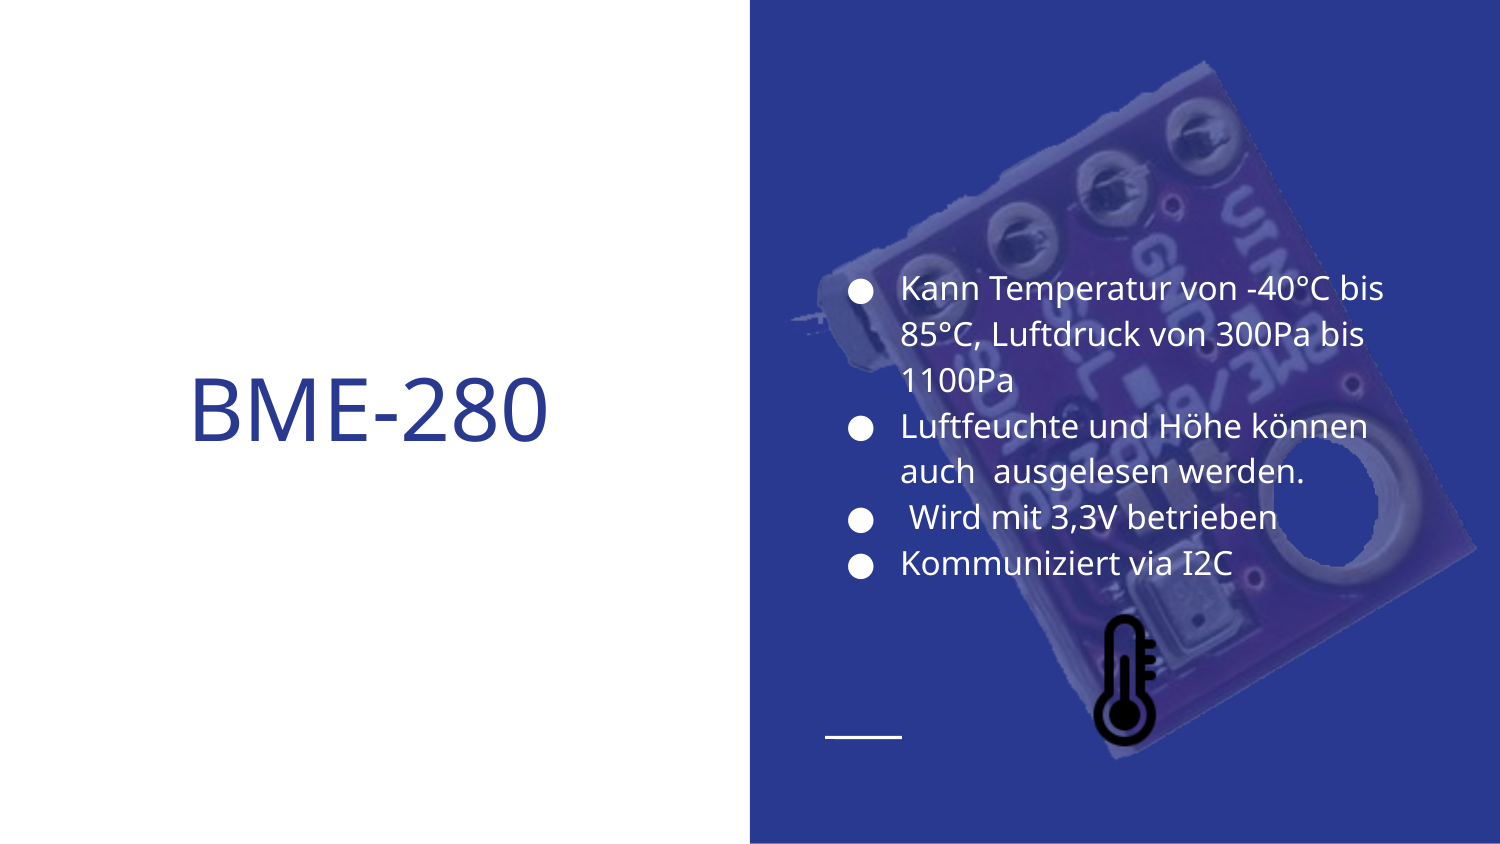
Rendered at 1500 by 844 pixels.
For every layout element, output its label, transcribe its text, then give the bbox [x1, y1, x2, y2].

picture [785, 59, 1477, 762]
title BME-280 [37, 332, 701, 475]
list Kann Temperatur von -40°C bis 85°C, Luftdruck von 300Pa bis 1100Pa Luftfeuchte und Höhe können auch ausgelesen werden. Wird mit 3,3V betrieben Kommuniziert via I2C [810, 118, 1440, 725]
